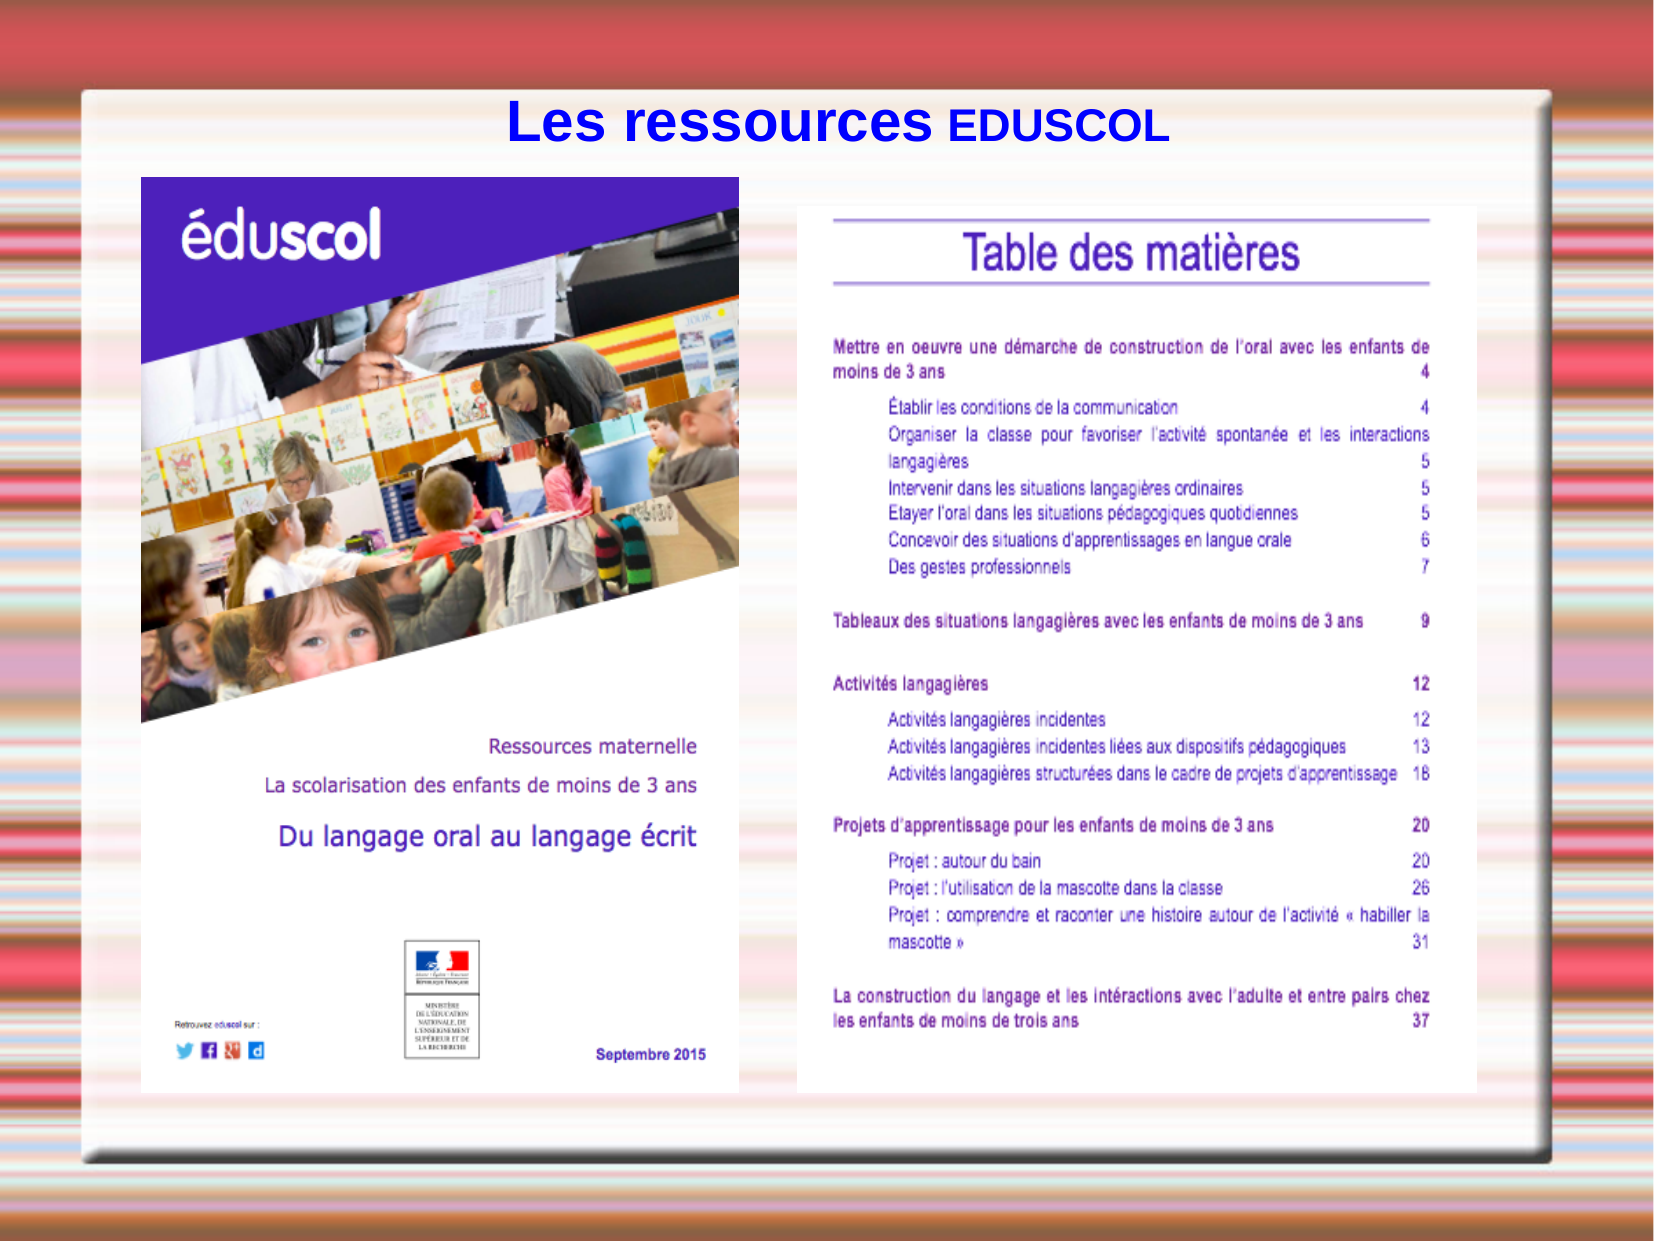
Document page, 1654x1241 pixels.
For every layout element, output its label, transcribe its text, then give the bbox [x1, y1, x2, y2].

list Les ressources EDUSCOL [88, 88, 1506, 1195]
picture [0, 0, 1654, 1241]
